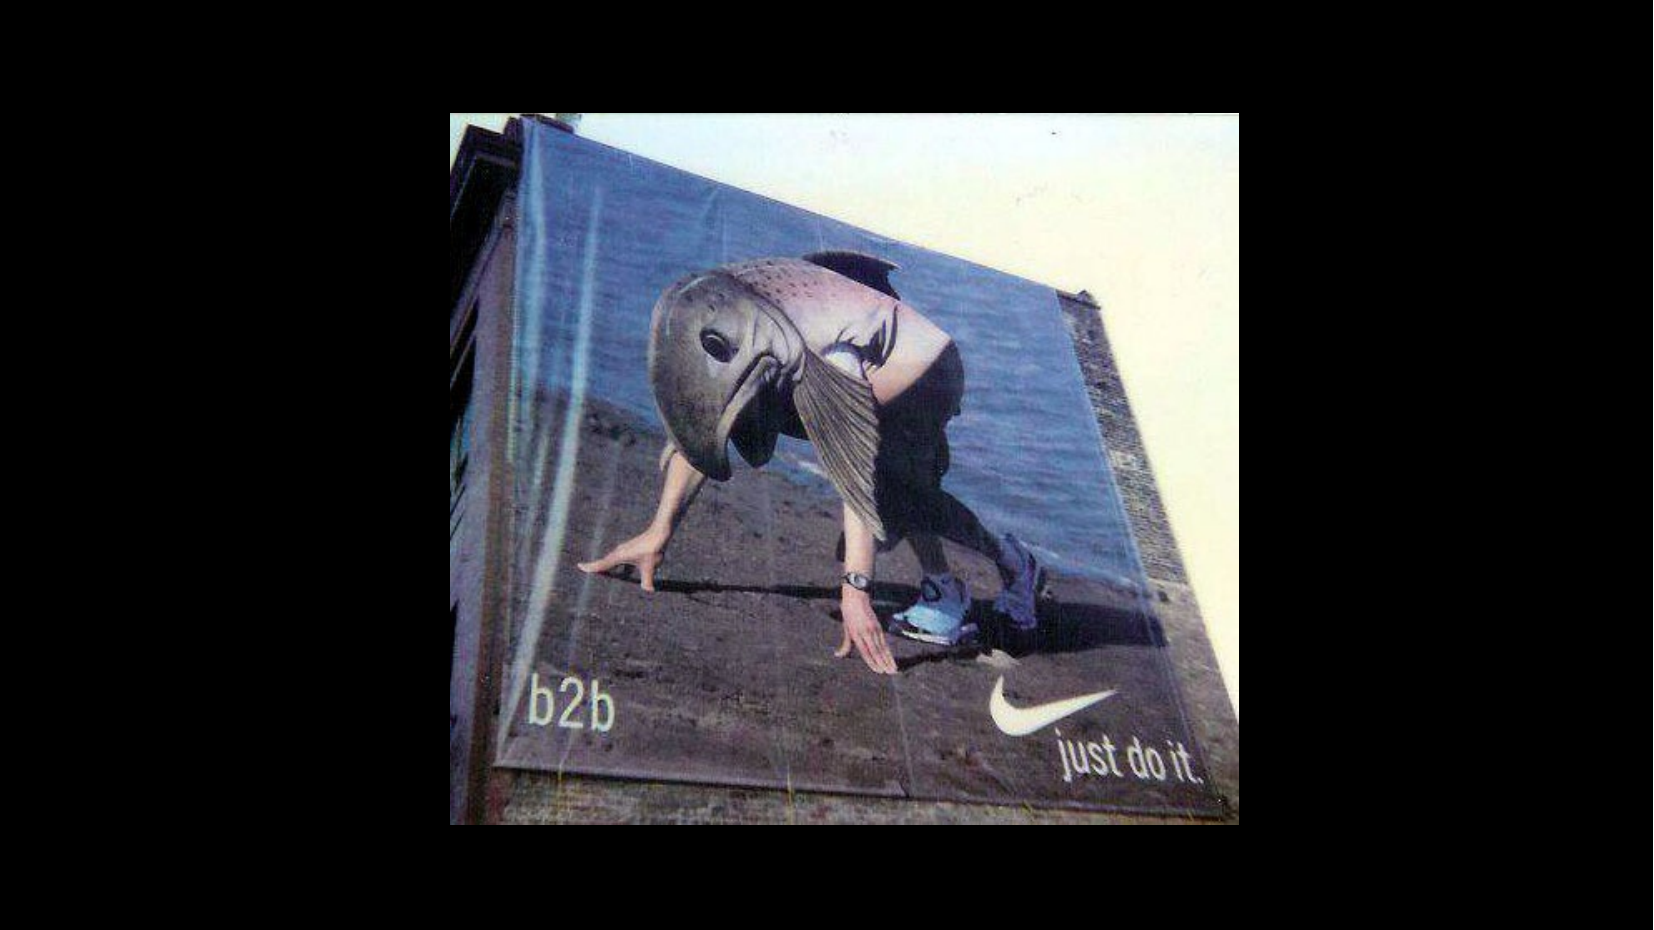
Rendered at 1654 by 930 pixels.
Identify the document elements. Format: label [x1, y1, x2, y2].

picture [450, 113, 1239, 826]
